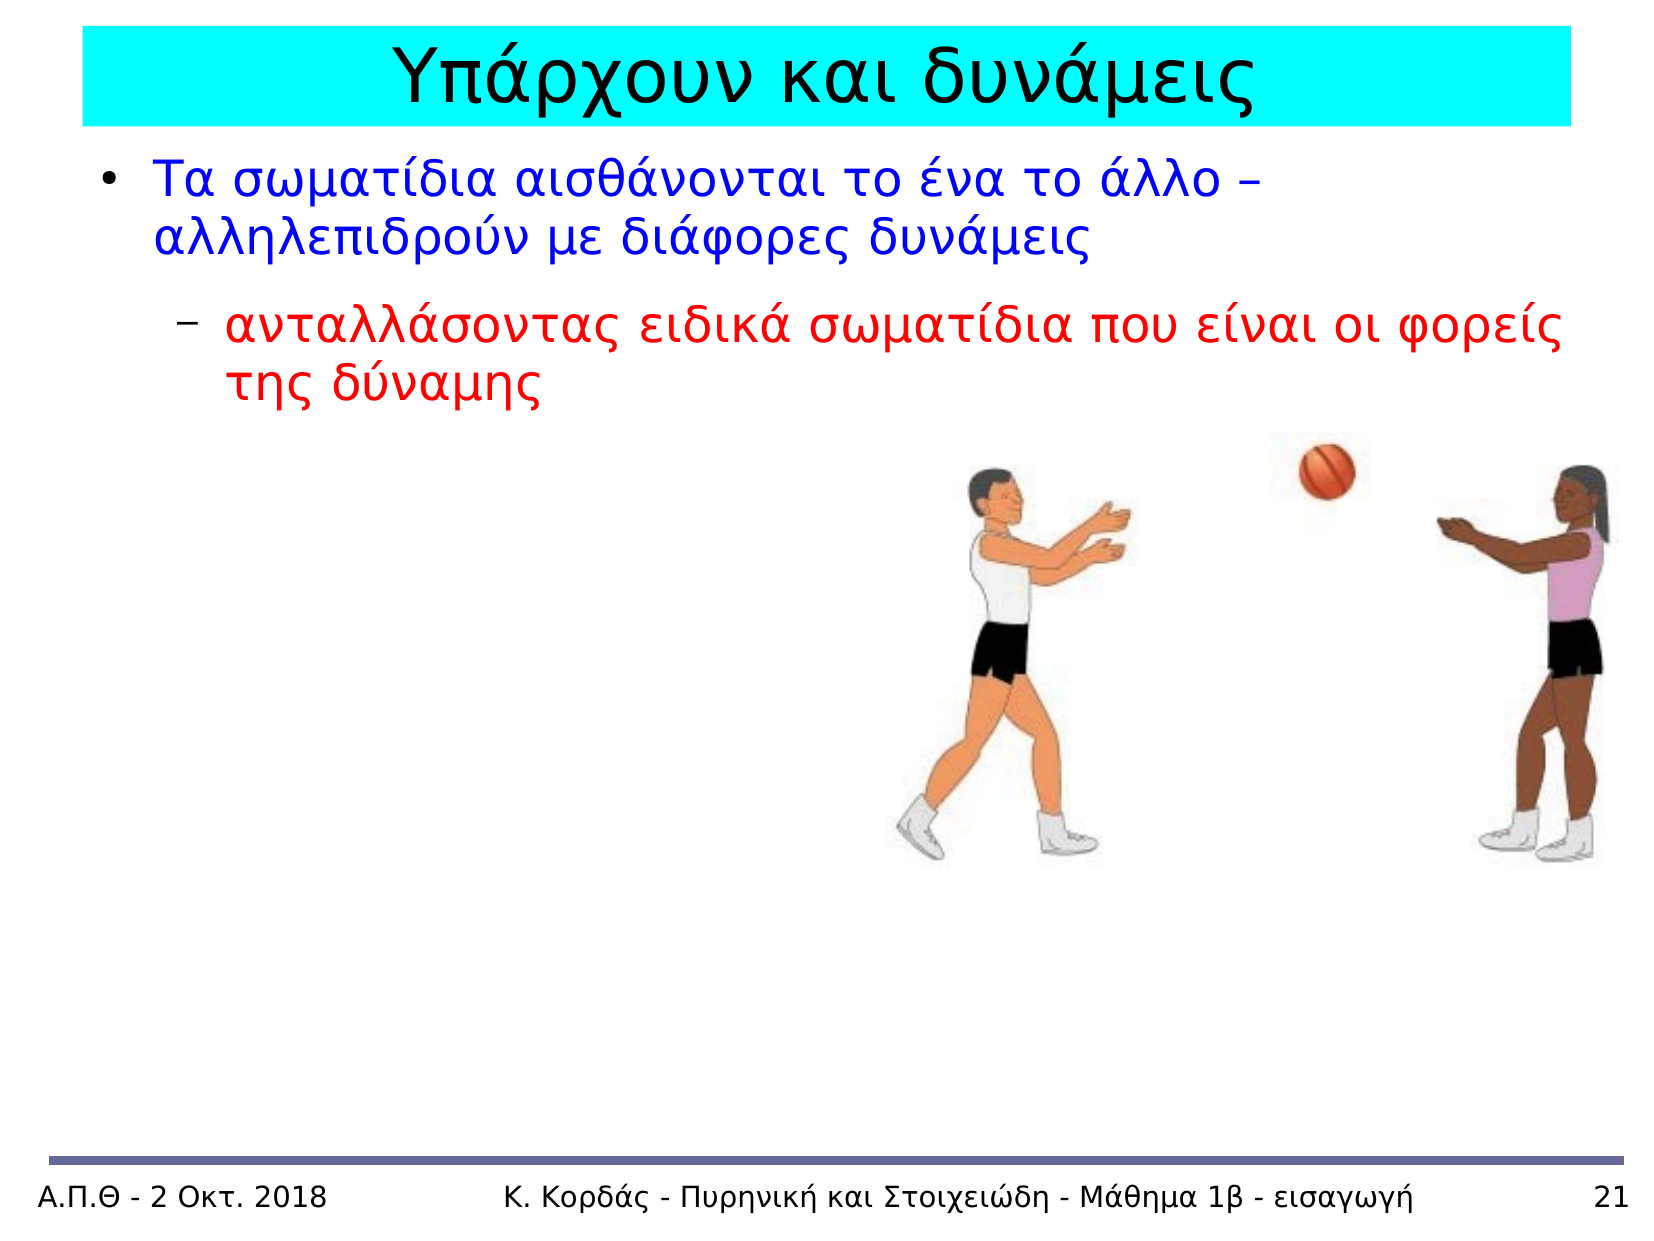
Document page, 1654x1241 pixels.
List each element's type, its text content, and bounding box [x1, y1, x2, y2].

picture [870, 399, 1619, 869]
list Τα σωματίδια αισθάνονται το ένα το άλλο – αλληλεπιδρούν με διάφορες δυνάμεις ανταλλάσοντας ειδικά σωματίδια που είναι οι φορείς της δύναμης [82, 150, 1571, 1127]
title Υπάρχουν και δυνάμεις [82, 25, 1571, 127]
